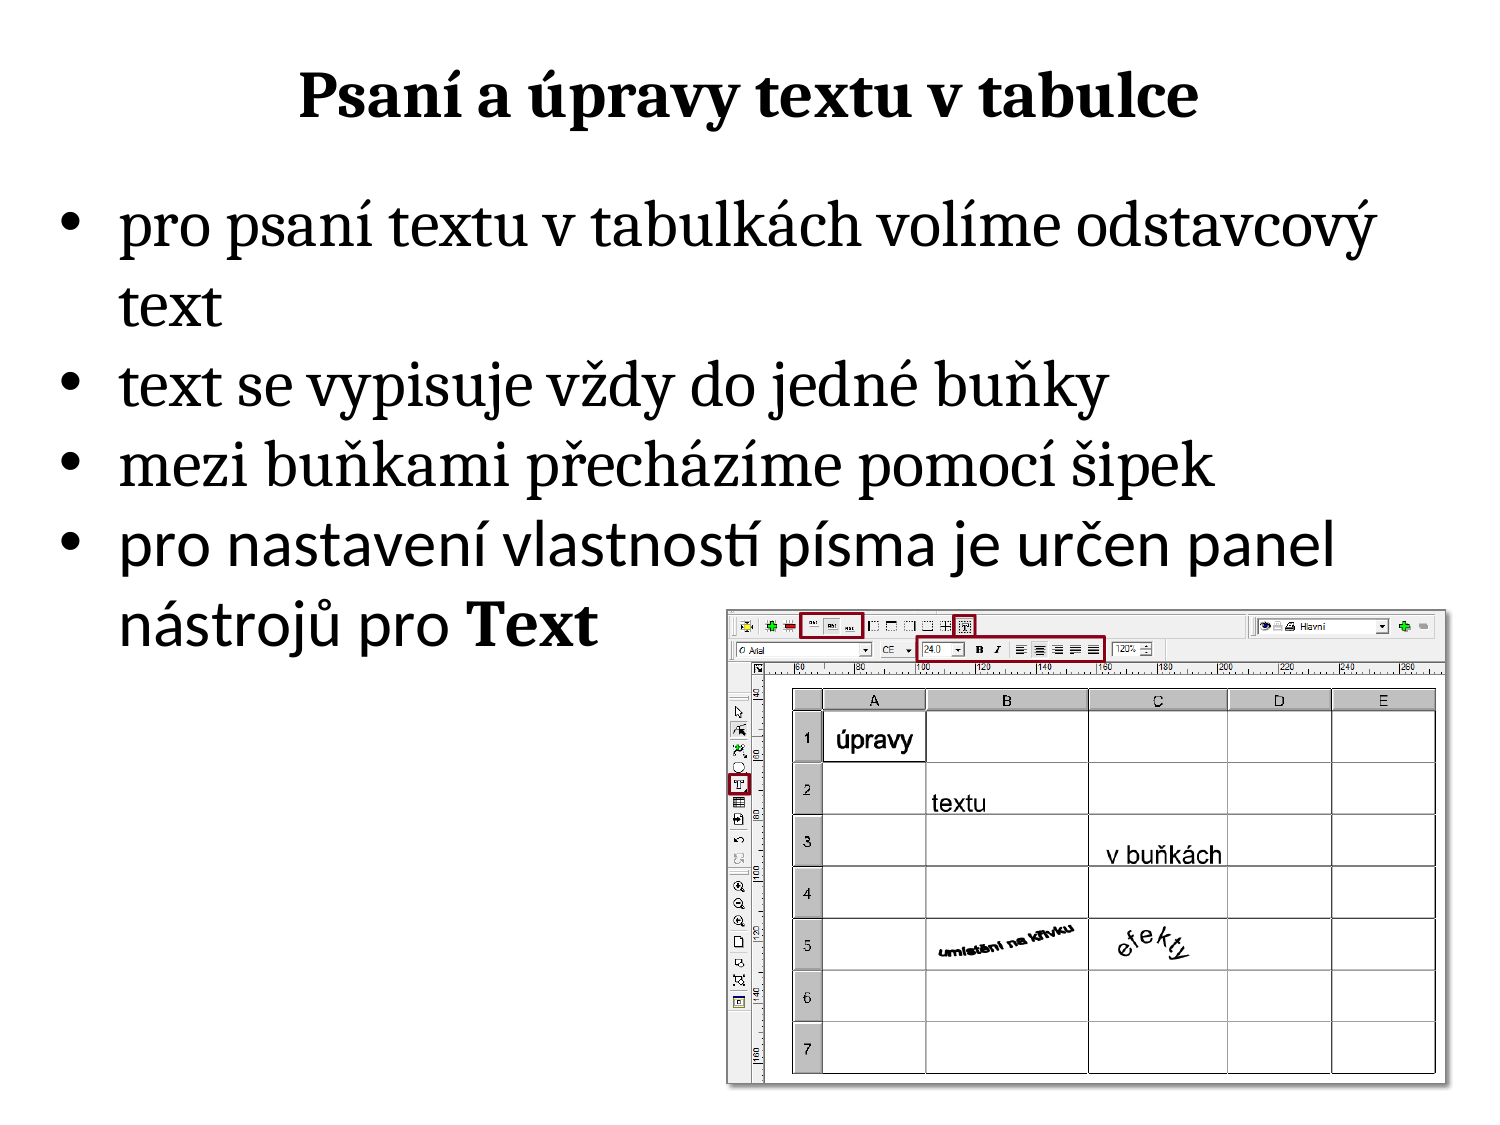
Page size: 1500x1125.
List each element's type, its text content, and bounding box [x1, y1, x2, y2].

text_box pro psaní textu v tabulkách volíme odstavcový text text se vypisuje vždy do jedné buňky mezi buňkami přecházíme pomocí šipek pro nastavení vlastností písma je určen panel nástrojů pro Text [0, 172, 1500, 668]
text_box Psaní a úpravy textu v tabulce [0, 42, 1500, 139]
picture [726, 668, 1453, 1091]
